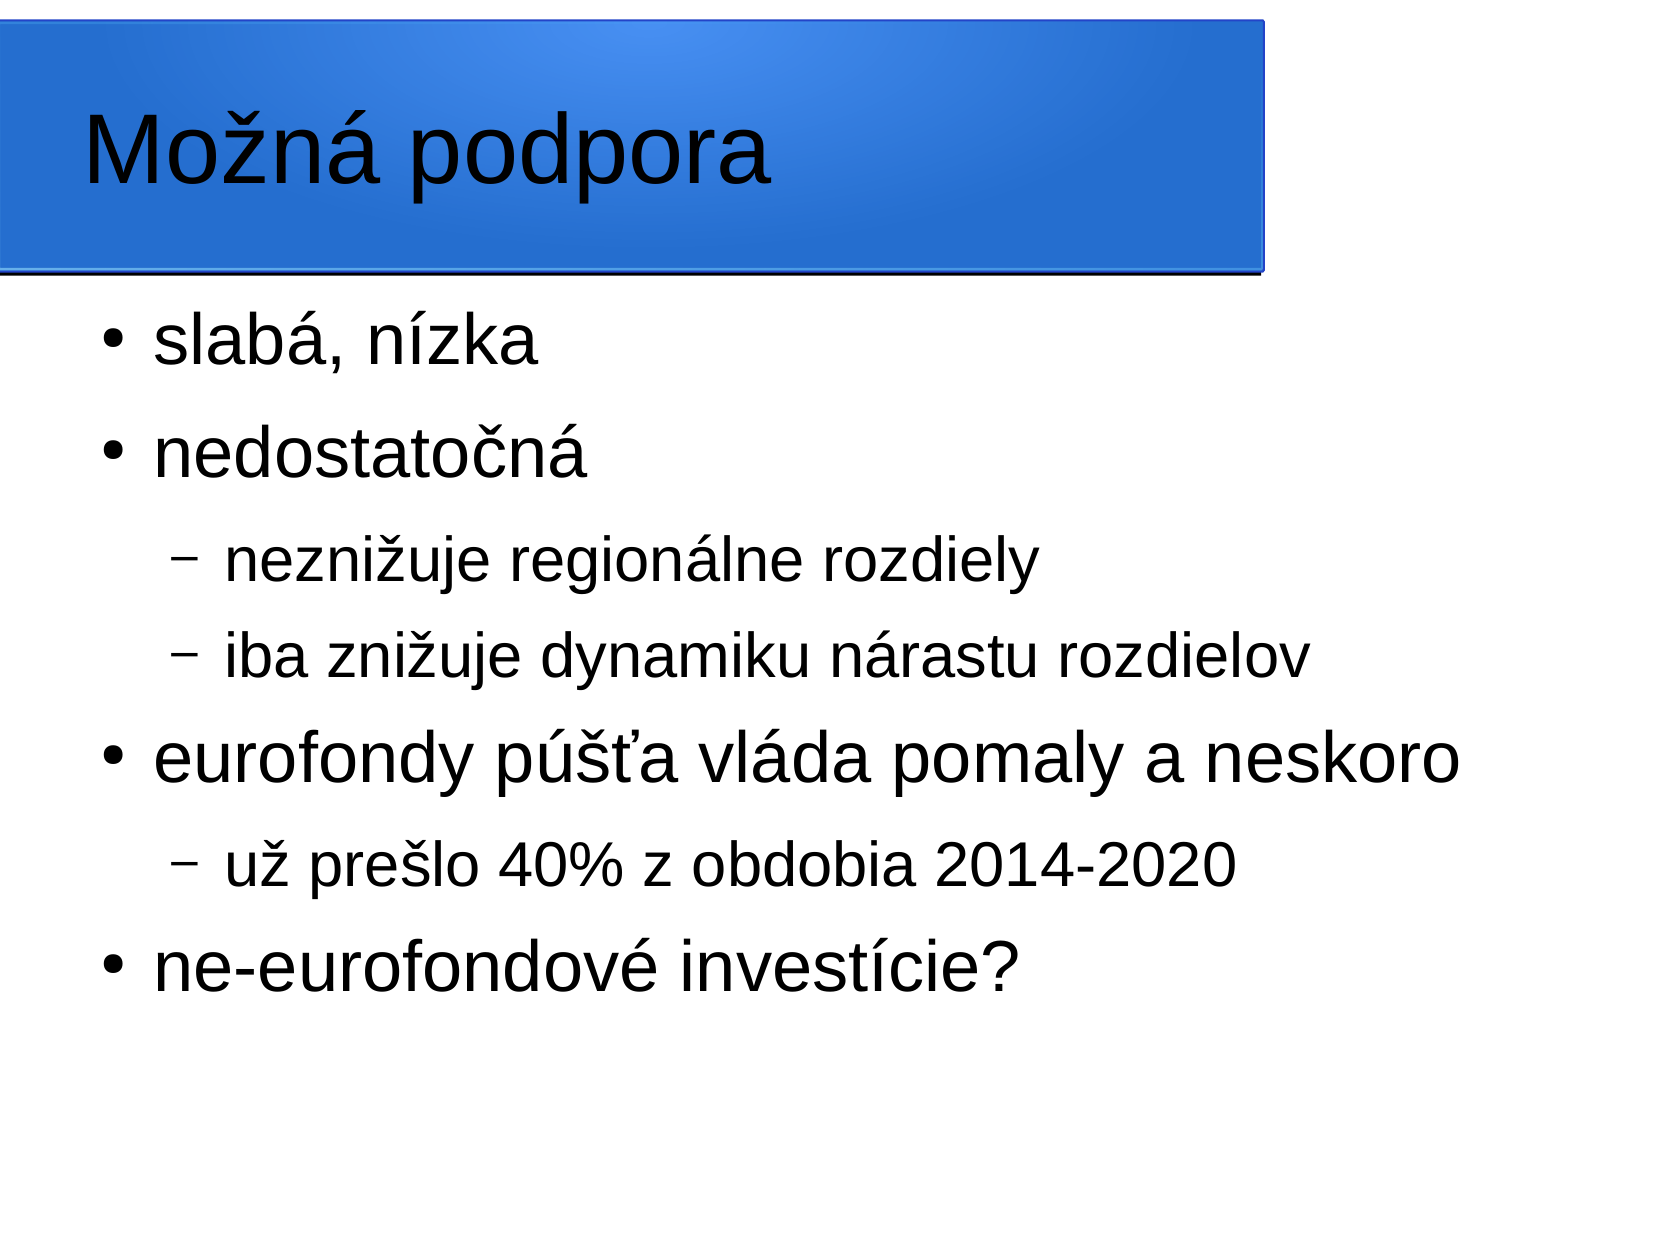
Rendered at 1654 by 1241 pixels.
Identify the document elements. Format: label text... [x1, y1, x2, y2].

list slabá, nízka nedostatočná neznižuje regionálne rozdiely iba znižuje dynamiku nárastu rozdielov eurofondy púšťa vláda pomaly a neskoro už prešlo 40% z obdobia 2014-2020 ne-eurofondové investície? [82, 299, 1571, 1019]
title Možná podpora [82, 47, 1235, 252]
